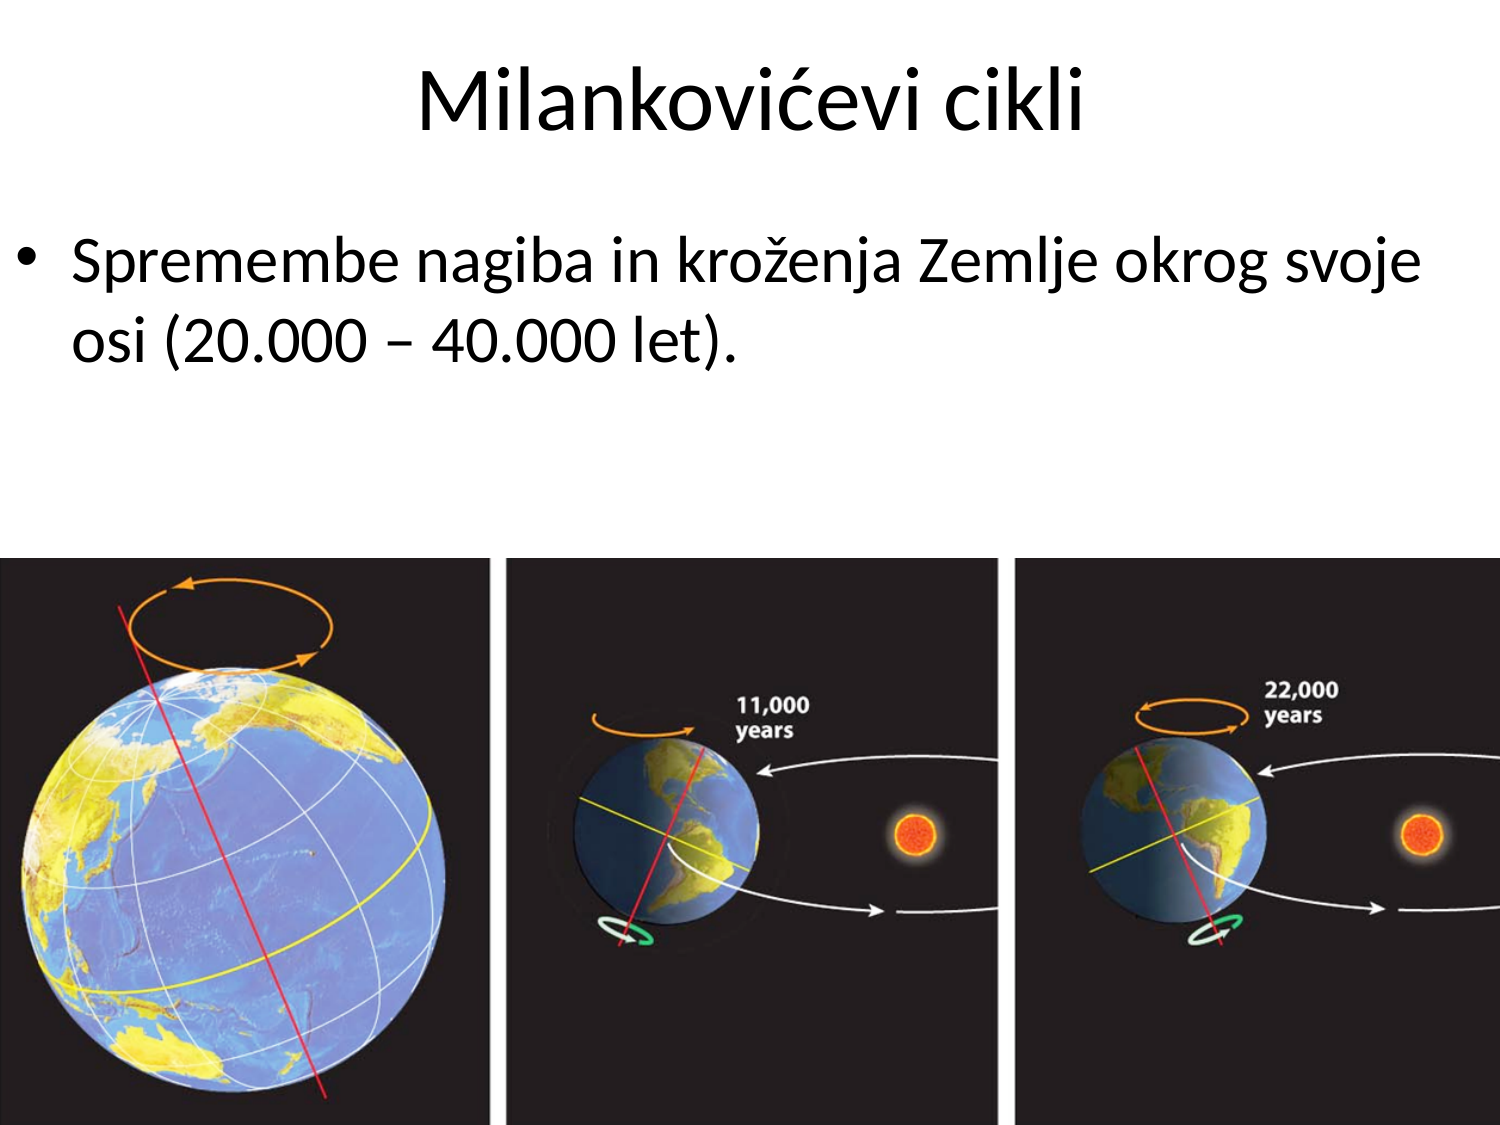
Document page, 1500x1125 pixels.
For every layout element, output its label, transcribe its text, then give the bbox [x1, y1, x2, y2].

picture [0, 558, 1500, 1125]
list Spremembe nagiba in kroženja Zemlje okrog svoje osi (20.000 – 40.000 let). [0, 208, 1500, 558]
title Milankovićevi cikli [76, 0, 1427, 188]
